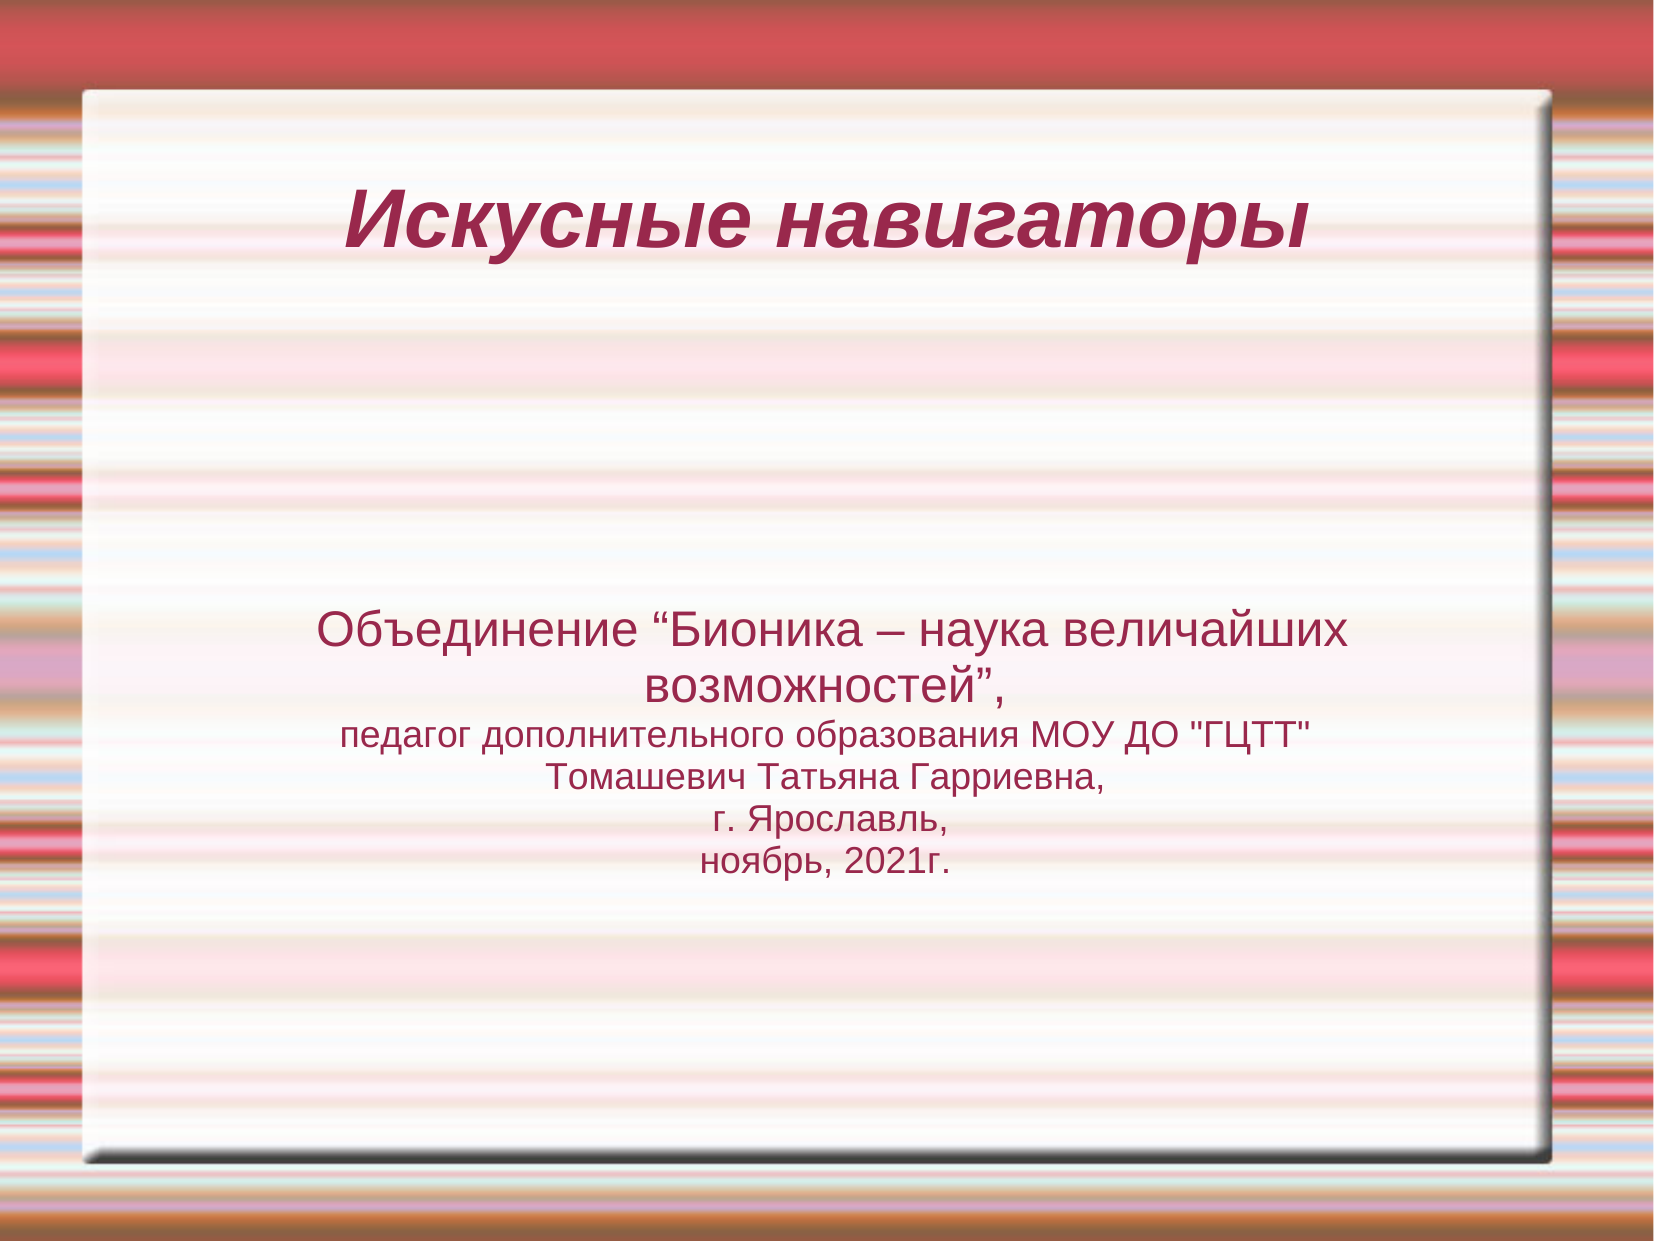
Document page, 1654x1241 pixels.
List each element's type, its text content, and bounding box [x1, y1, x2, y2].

picture [0, 0, 1654, 1241]
title Искусные навигаторы [121, 114, 1534, 322]
subtitle Объединение “Бионика – наука величайших возможностей”, педагог дополнительного образования МОУ ДО "ГЦТТ" Томашевич Татьяна Гарриевна, г. Ярославль, ноябрь, 2021г. [134, 350, 1516, 1132]
